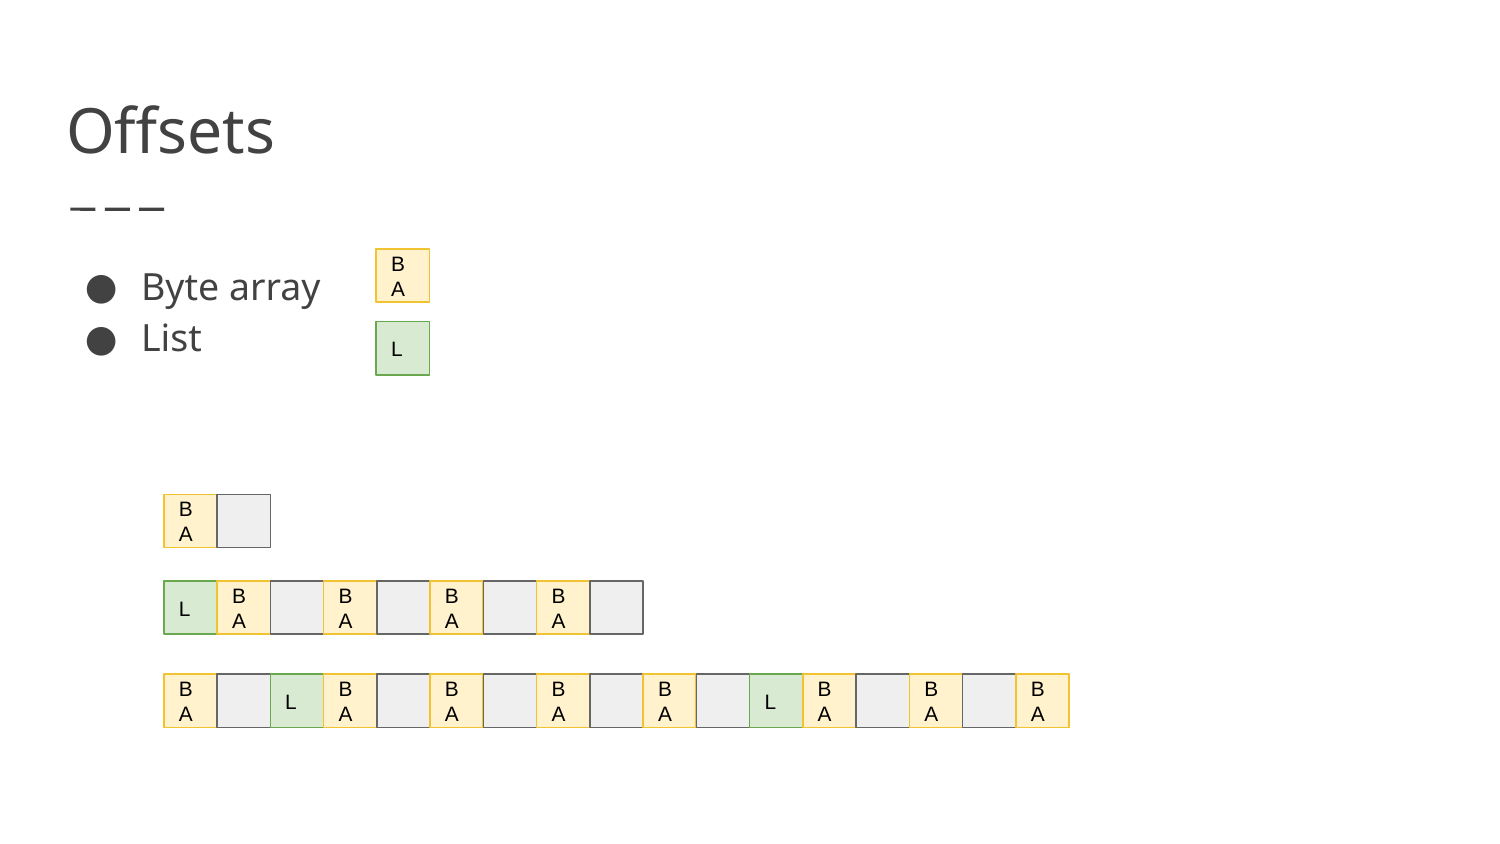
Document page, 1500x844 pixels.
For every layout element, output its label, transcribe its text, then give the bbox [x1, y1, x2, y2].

title Offsets [51, 61, 1449, 182]
text_box BA [376, 248, 430, 303]
text_box BA [163, 674, 217, 728]
text_box [483, 580, 536, 635]
text_box [217, 674, 270, 728]
text_box L [270, 674, 323, 728]
text_box L [749, 674, 802, 728]
text_box [483, 674, 536, 728]
text_box L [376, 321, 430, 375]
text_box BA [217, 580, 270, 635]
text_box [376, 674, 430, 728]
text_box L [163, 580, 217, 635]
text_box [270, 580, 323, 635]
text_box [589, 674, 643, 728]
text_box [696, 674, 749, 728]
text_box BA [430, 674, 483, 728]
text_box BA [909, 674, 962, 728]
text_box BA [536, 674, 589, 728]
text_box [376, 580, 430, 635]
text_box [962, 674, 1015, 728]
text_box [856, 674, 909, 728]
text_box BA [323, 674, 376, 728]
list Byte array List [51, 240, 1449, 389]
text_box [589, 580, 643, 635]
text_box [217, 494, 271, 548]
text_box BA [802, 674, 856, 728]
text_box BA [1015, 674, 1070, 728]
text_box BA [323, 580, 376, 635]
text_box BA [536, 580, 589, 635]
text_box BA [643, 674, 696, 728]
text_box BA [430, 580, 483, 635]
text_box BA [163, 494, 217, 548]
